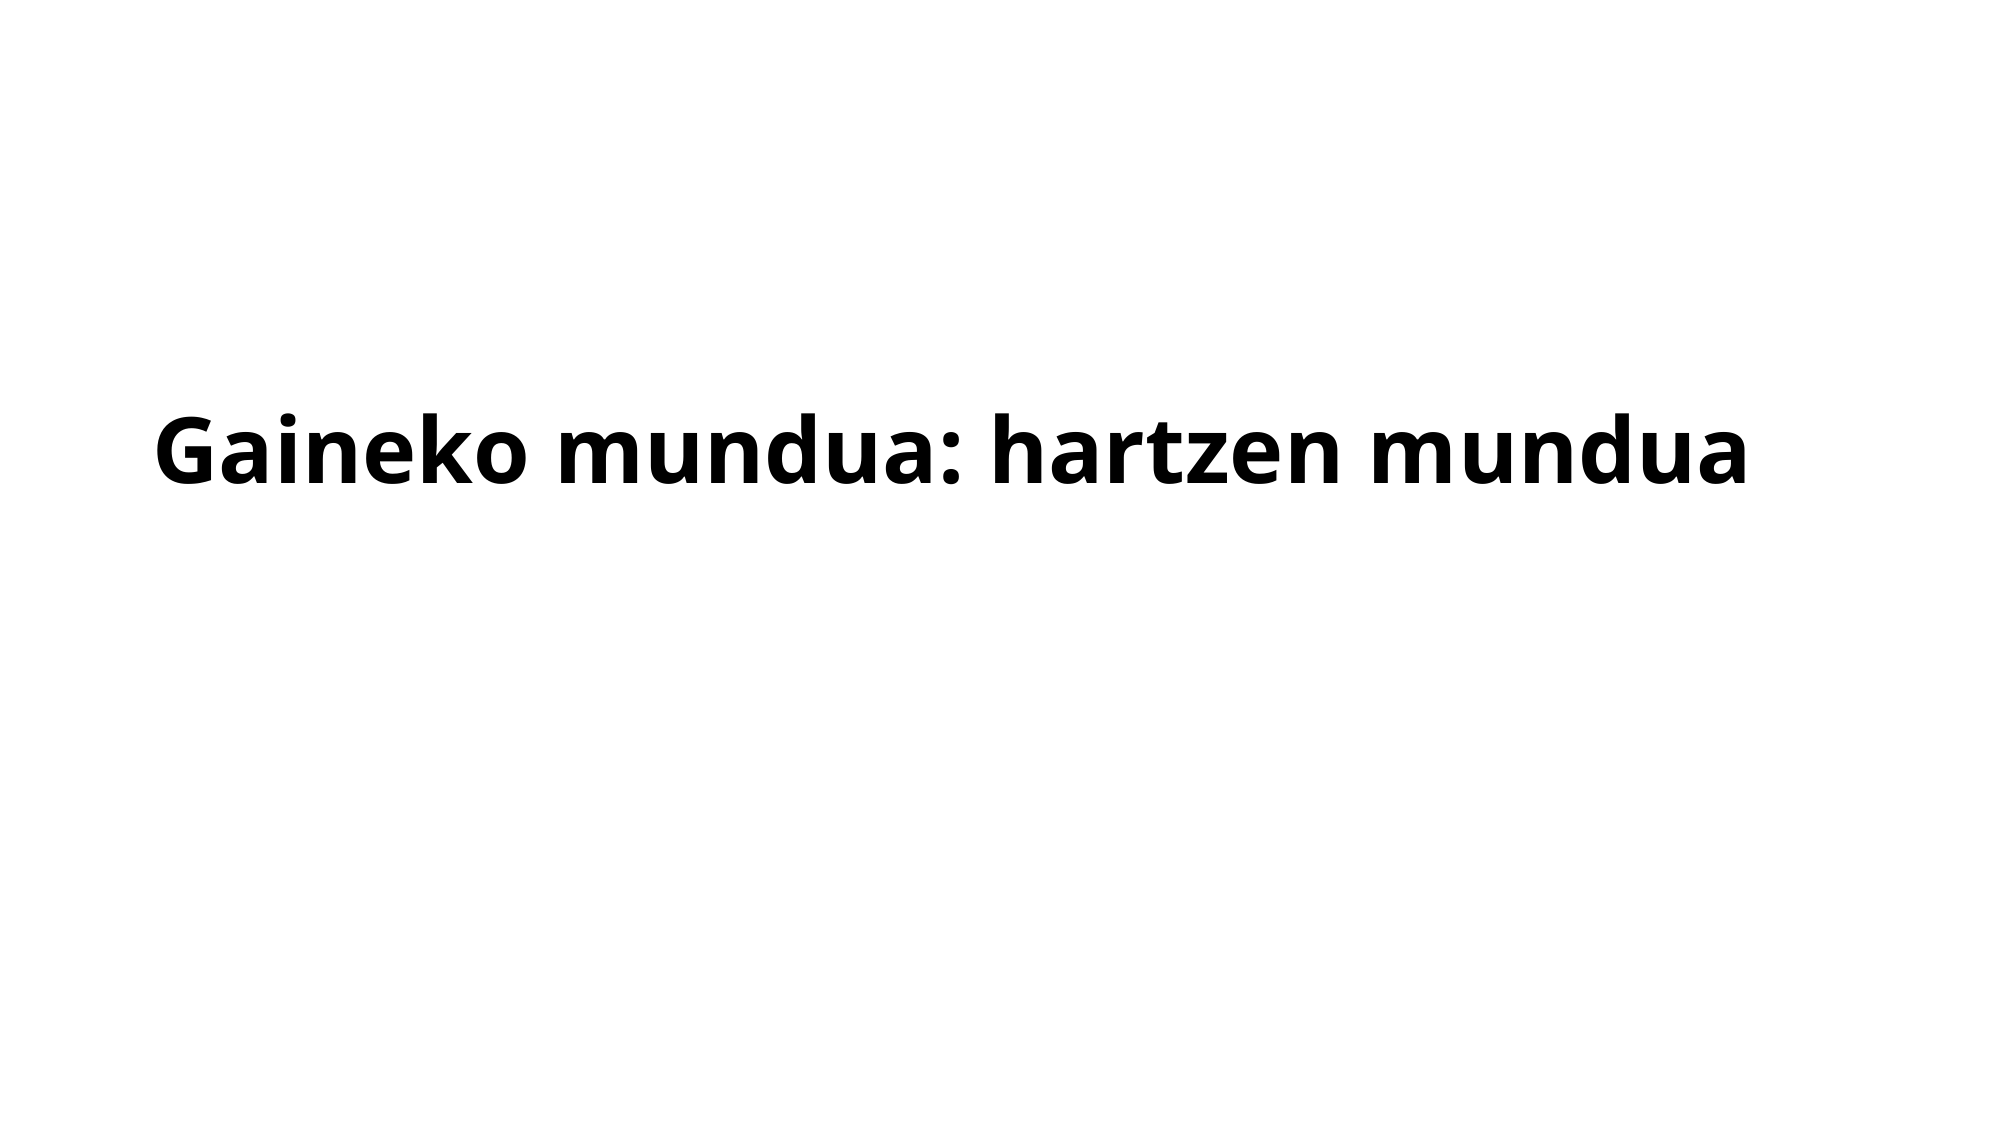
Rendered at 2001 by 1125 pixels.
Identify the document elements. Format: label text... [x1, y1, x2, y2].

title Gaineko mundua: hartzen mundua [137, 345, 1863, 563]
